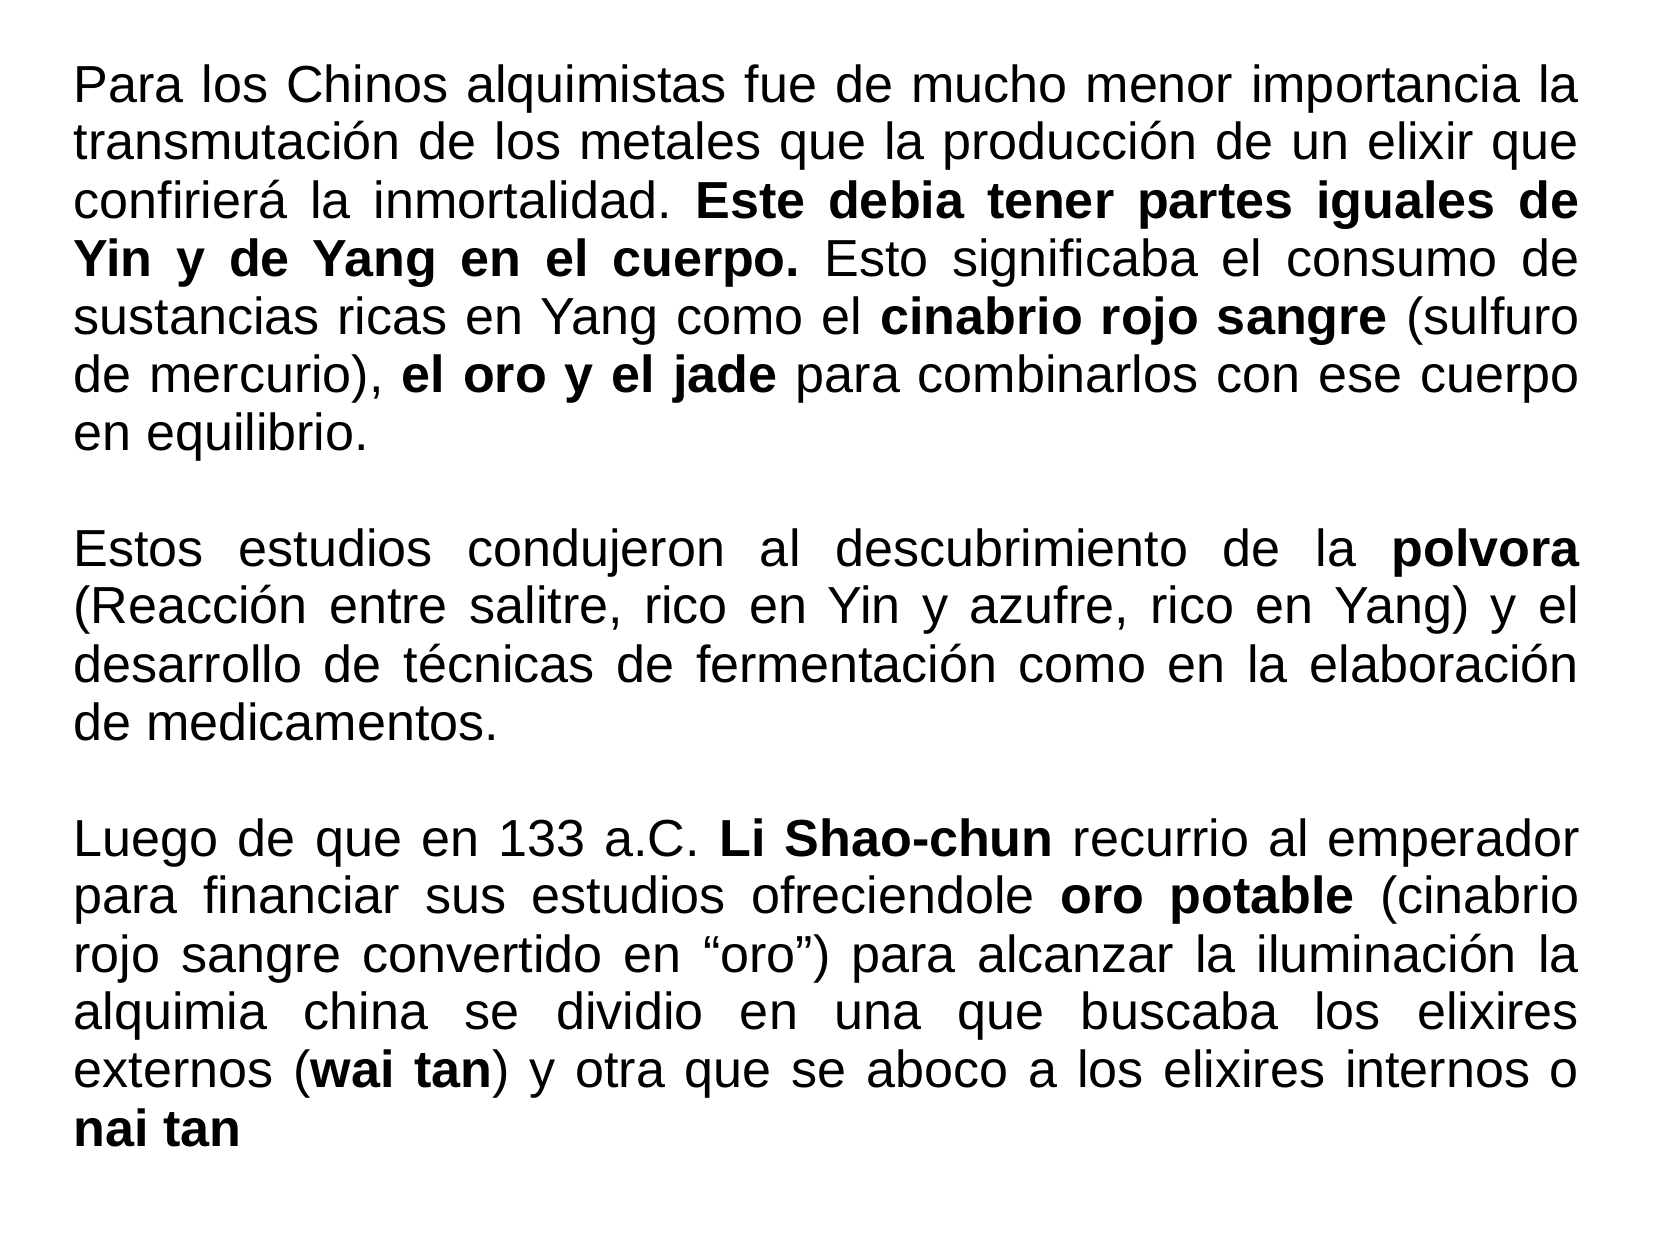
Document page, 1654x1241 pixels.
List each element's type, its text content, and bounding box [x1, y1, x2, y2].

text_box Para los Chinos alquimistas fue de mucho menor importancia la transmutación de los metales que la producción de un elixir que confirierá la inmortalidad. Este debia tener partes iguales de Yin y de Yang en el cuerpo. Esto significaba el consumo de sustancias ricas en Yang como el cinabrio rojo sangre (sulfuro de mercurio), el oro y el jade para combinarlos con ese cuerpo en equilibrio. Estos estudios condujeron al descubrimiento de la polvora (Reacción entre salitre, rico en Yin y azufre, rico en Yang) y el desarrollo de técnicas de fermentación como en la elaboración de medicamentos. Luego de que en 133 a.C. Li Shao-chun recurrio al emperador para financiar sus estudios ofreciendole oro potable (cinabrio rojo sangre convertido en “oro”) para alcanzar la iluminación la alquimia china se dividio en una que buscaba los elixires externos (wai tan) y otra que se aboco a los elixires internos o nai tan [59, 47, 1595, 1165]
